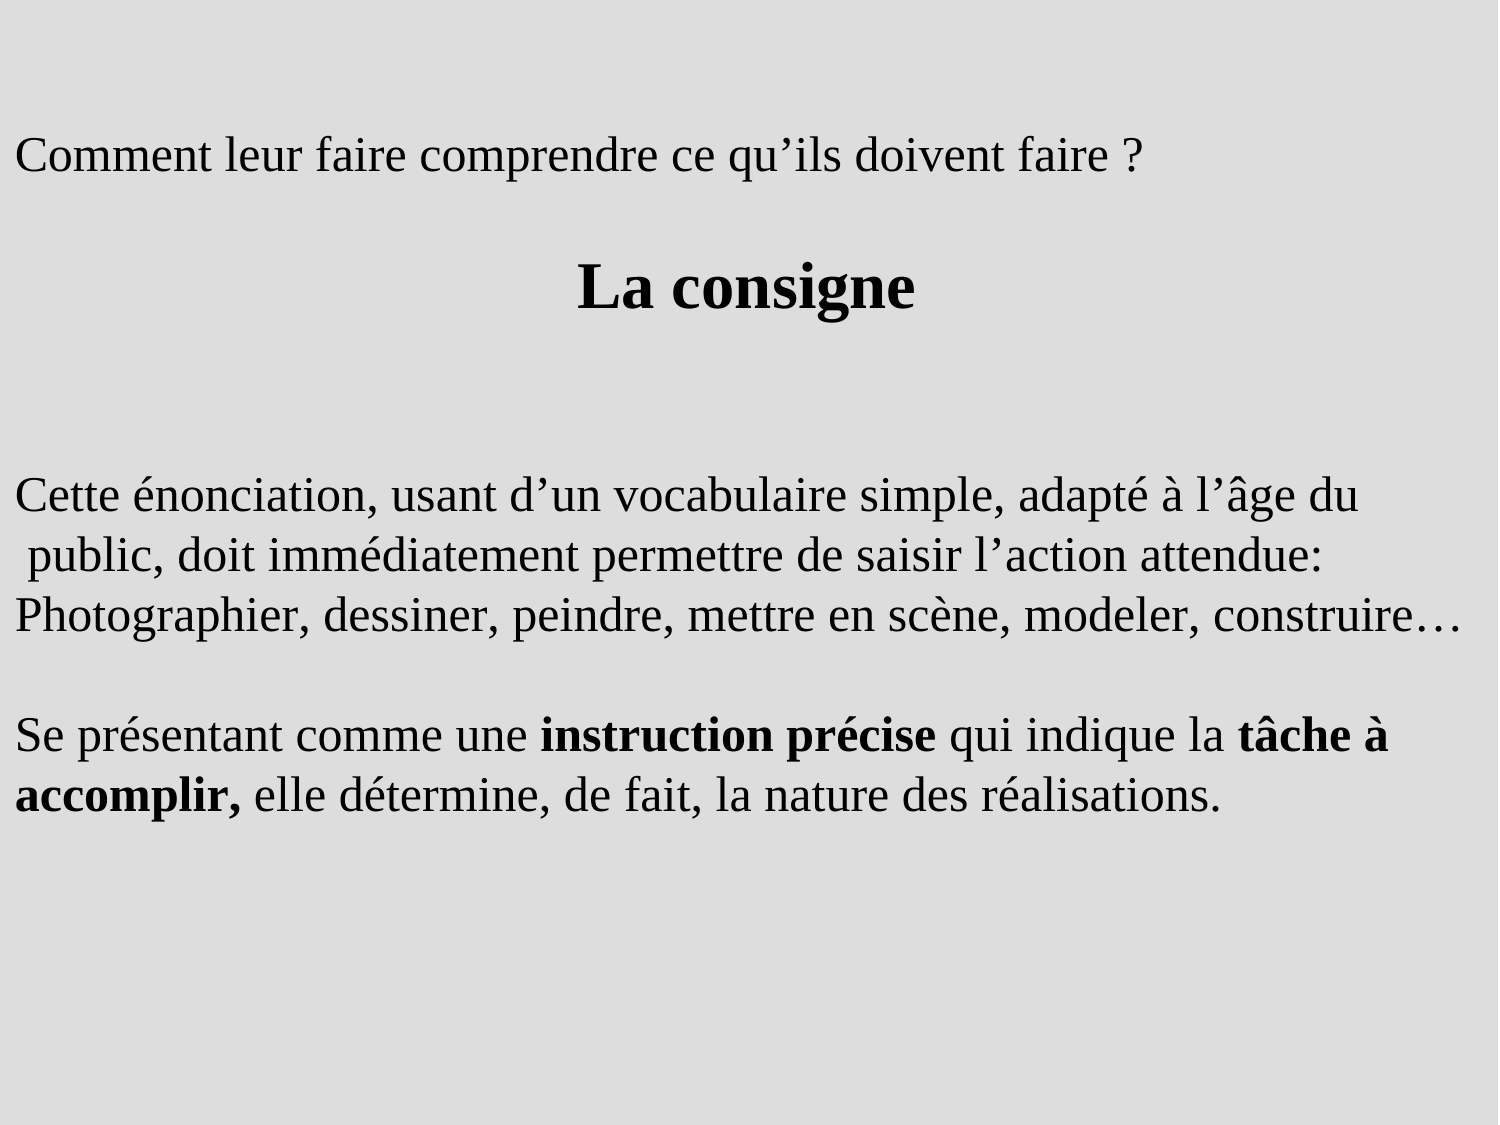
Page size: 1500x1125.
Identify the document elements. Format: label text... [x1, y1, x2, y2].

text_box Comment leur faire comprendre ce qu’ils doivent faire ? La consigne Cette énonciation, usant d’un vocabulaire simple, adapté à l’âge du public, doit immédiatement permettre de saisir l’action attendue: Photographier, dessiner, peindre, mettre en scène, modeler, construire… Se présentant comme une instruction précise qui indique la tâche à accomplir, elle détermine, de fait, la nature des réalisations. [0, 0, 1498, 1125]
